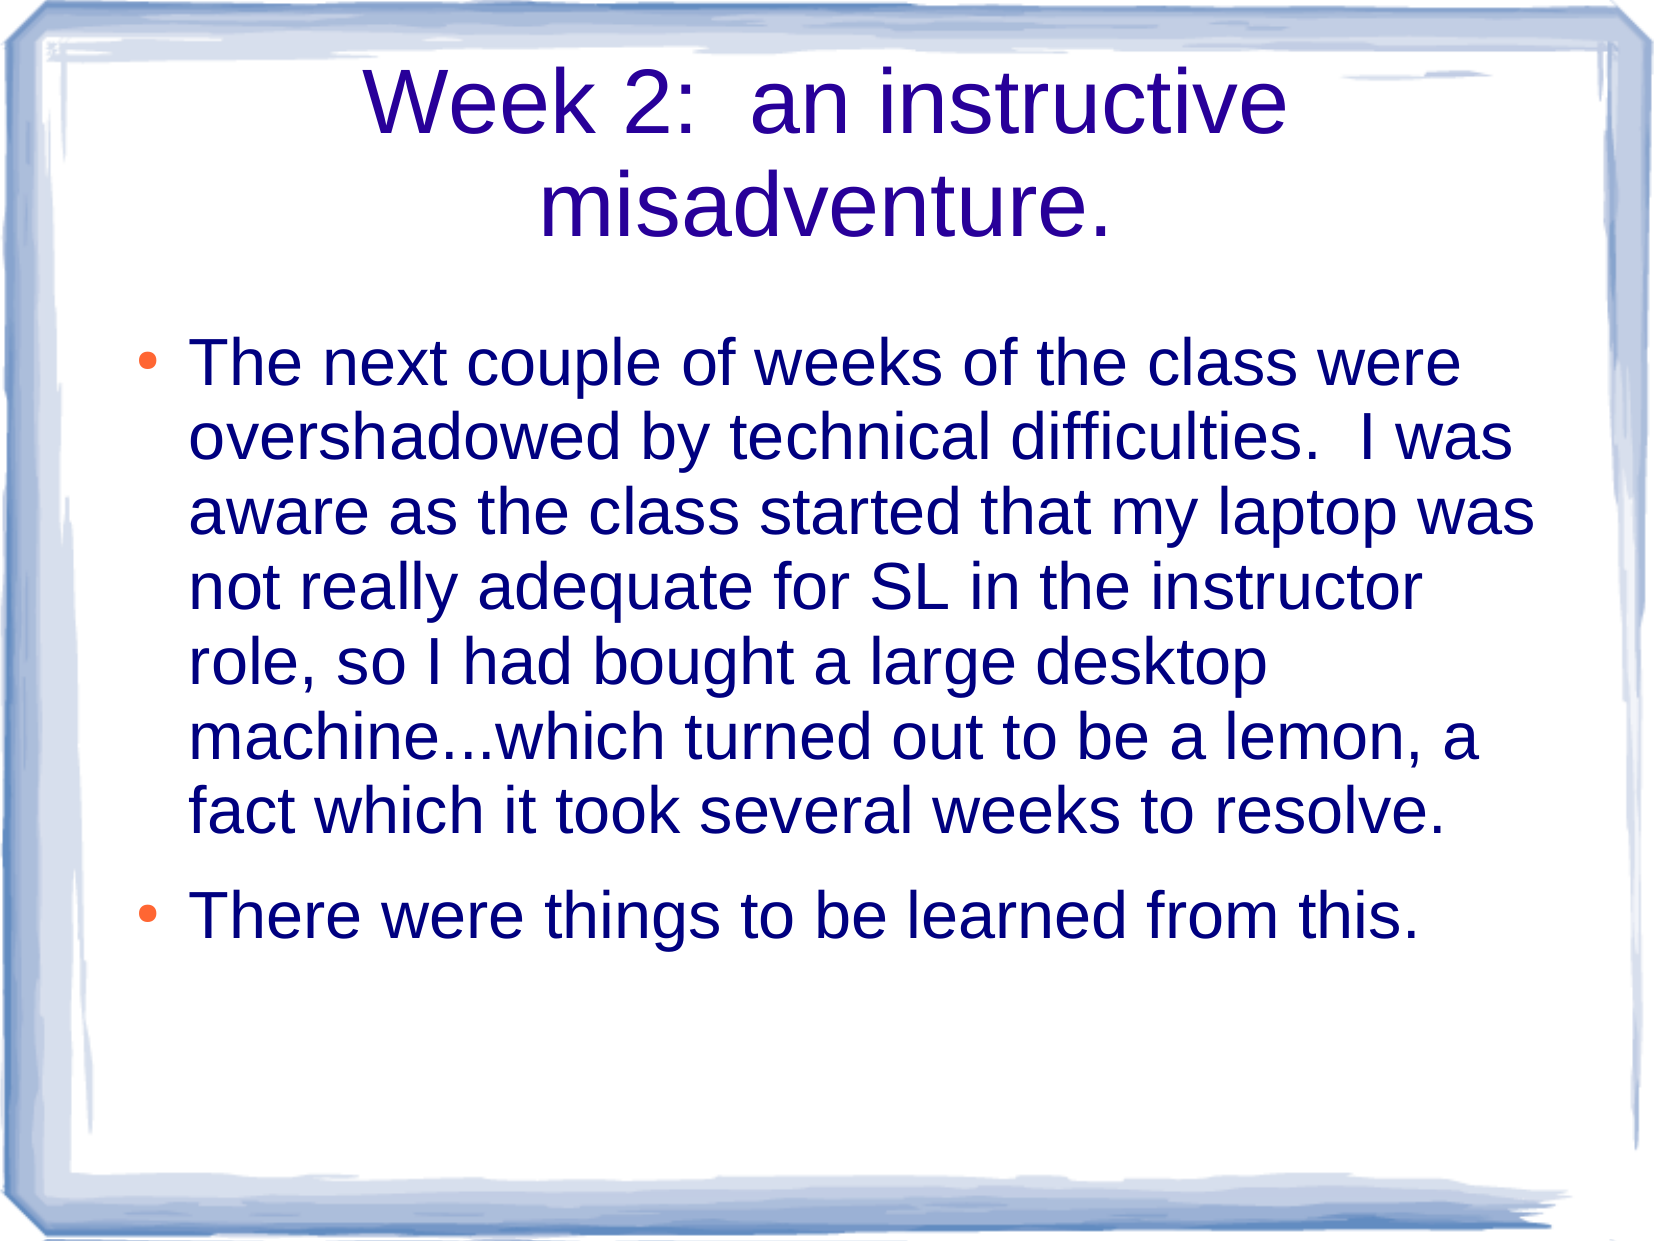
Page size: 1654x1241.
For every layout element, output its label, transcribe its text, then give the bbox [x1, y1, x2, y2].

title Week 2: an instructive misadventure. [82, 50, 1571, 256]
list The next couple of weeks of the class were overshadowed by technical difficulties. I was aware as the class started that my laptop was not really adequate for SL in the instructor role, so I had bought a large desktop machine...which turned out to be a lemon, a fact which it took several weeks to resolve. There were things to be learned from this. [118, 324, 1571, 990]
picture [0, 0, 1654, 1241]
